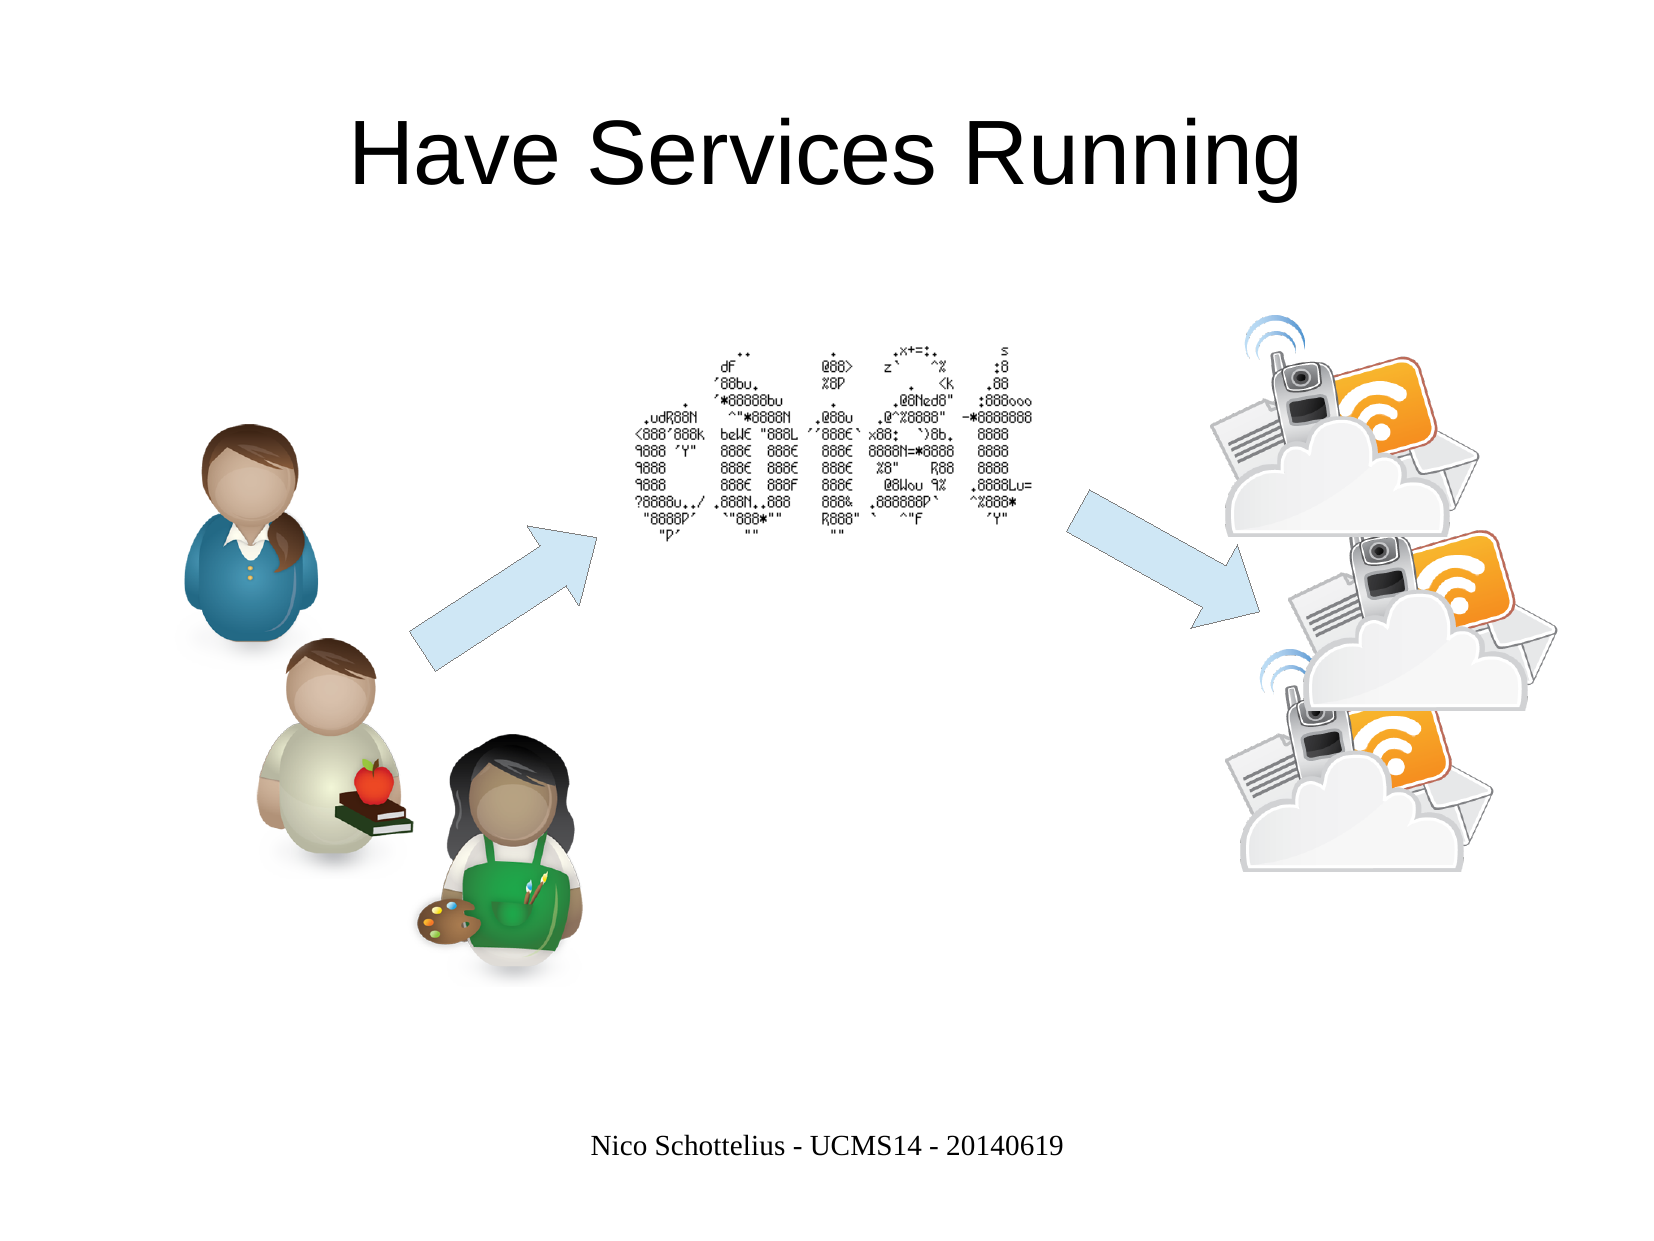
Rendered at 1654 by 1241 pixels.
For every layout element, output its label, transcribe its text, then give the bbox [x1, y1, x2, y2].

text_box [409, 525, 597, 672]
picture [163, 412, 610, 987]
title Have Services Running [82, 49, 1571, 257]
picture [1210, 315, 1564, 872]
picture [633, 332, 1038, 548]
text_box [1066, 489, 1260, 629]
